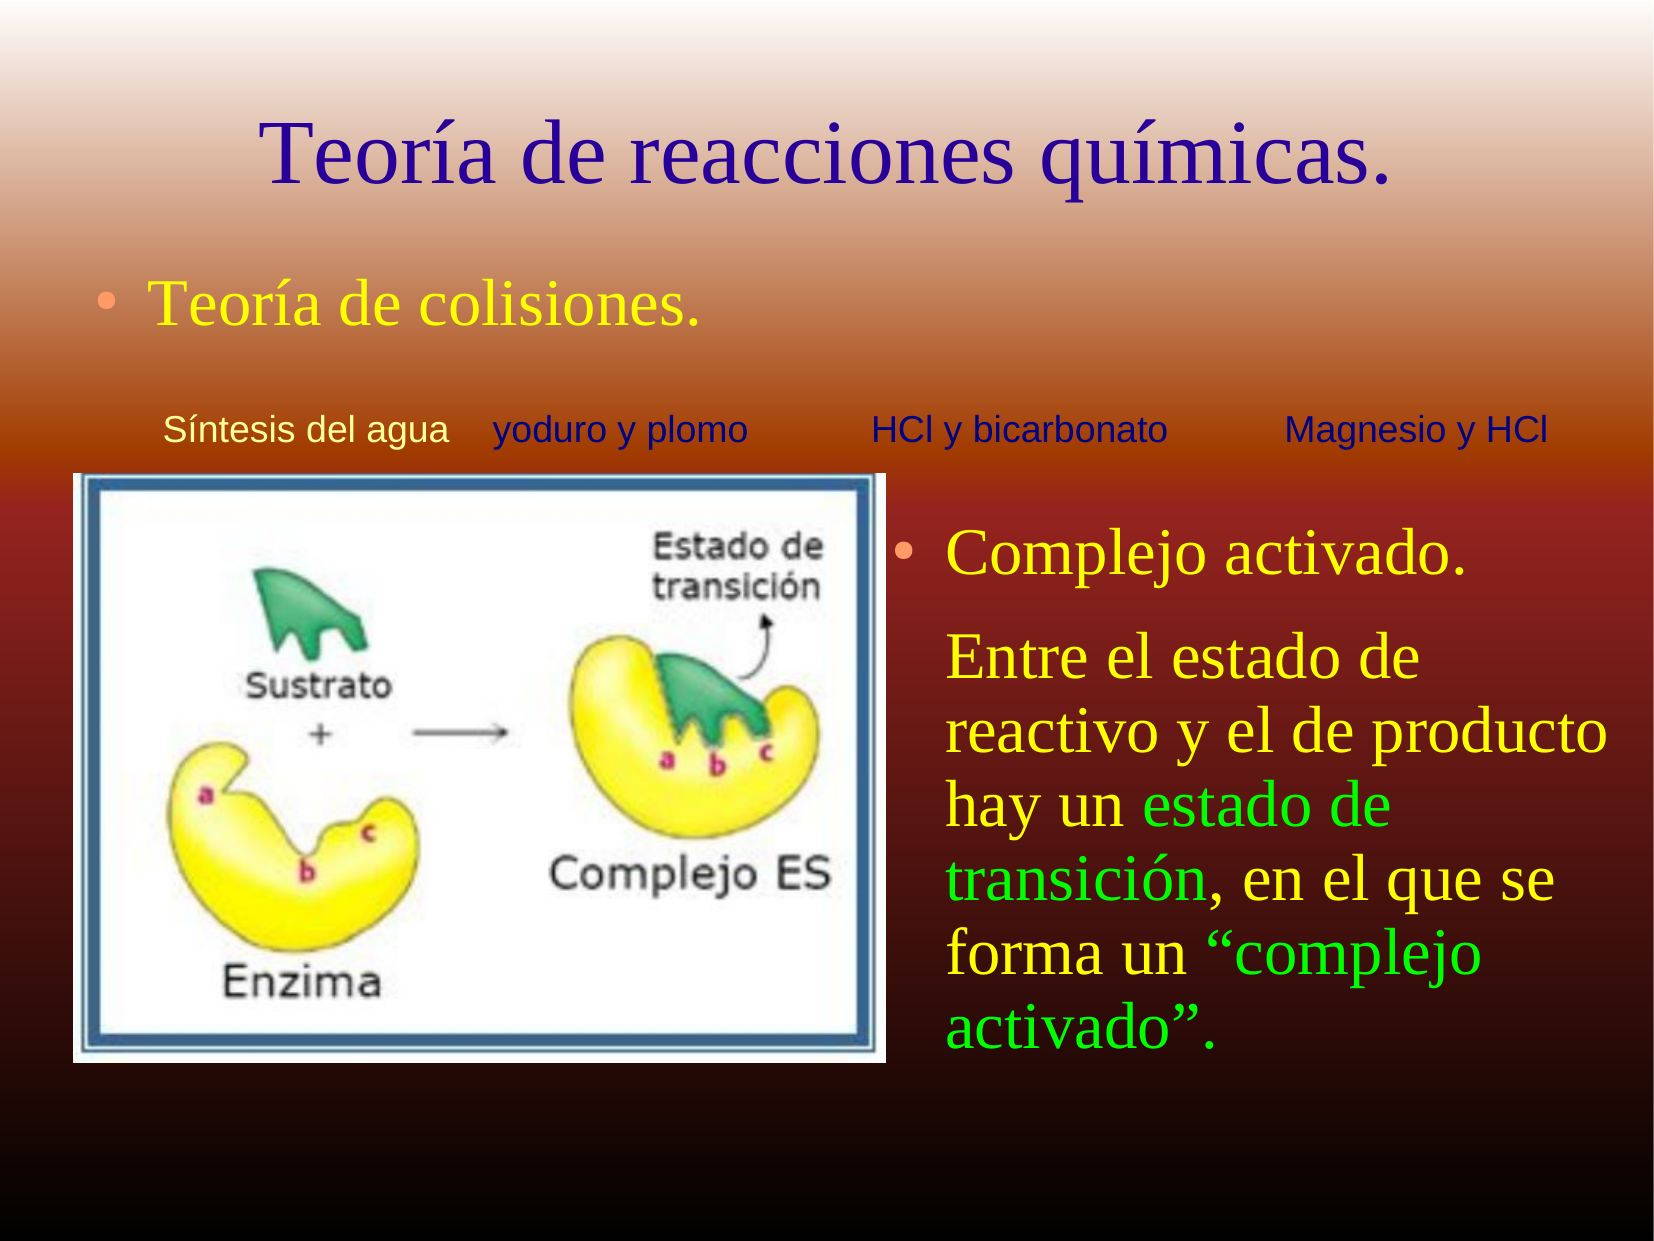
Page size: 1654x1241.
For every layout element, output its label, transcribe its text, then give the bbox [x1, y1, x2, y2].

text_box yoduro y plomo [477, 401, 798, 473]
picture [0, 0, 1654, 1241]
text_box Magnesio y HCl [1269, 401, 1601, 473]
text_box Síntesis del agua [147, 401, 477, 473]
title Teoría de reacciones químicas. [82, 49, 1571, 257]
text_box HCl y bicarbonato [856, 401, 1227, 473]
list Teoría de colisiones. [76, 265, 857, 355]
list Complejo activado. Entre el estado de reactivo y el de producto hay un estado de transición, en el que se forma un “complejo activado”. [886, 515, 1654, 1063]
